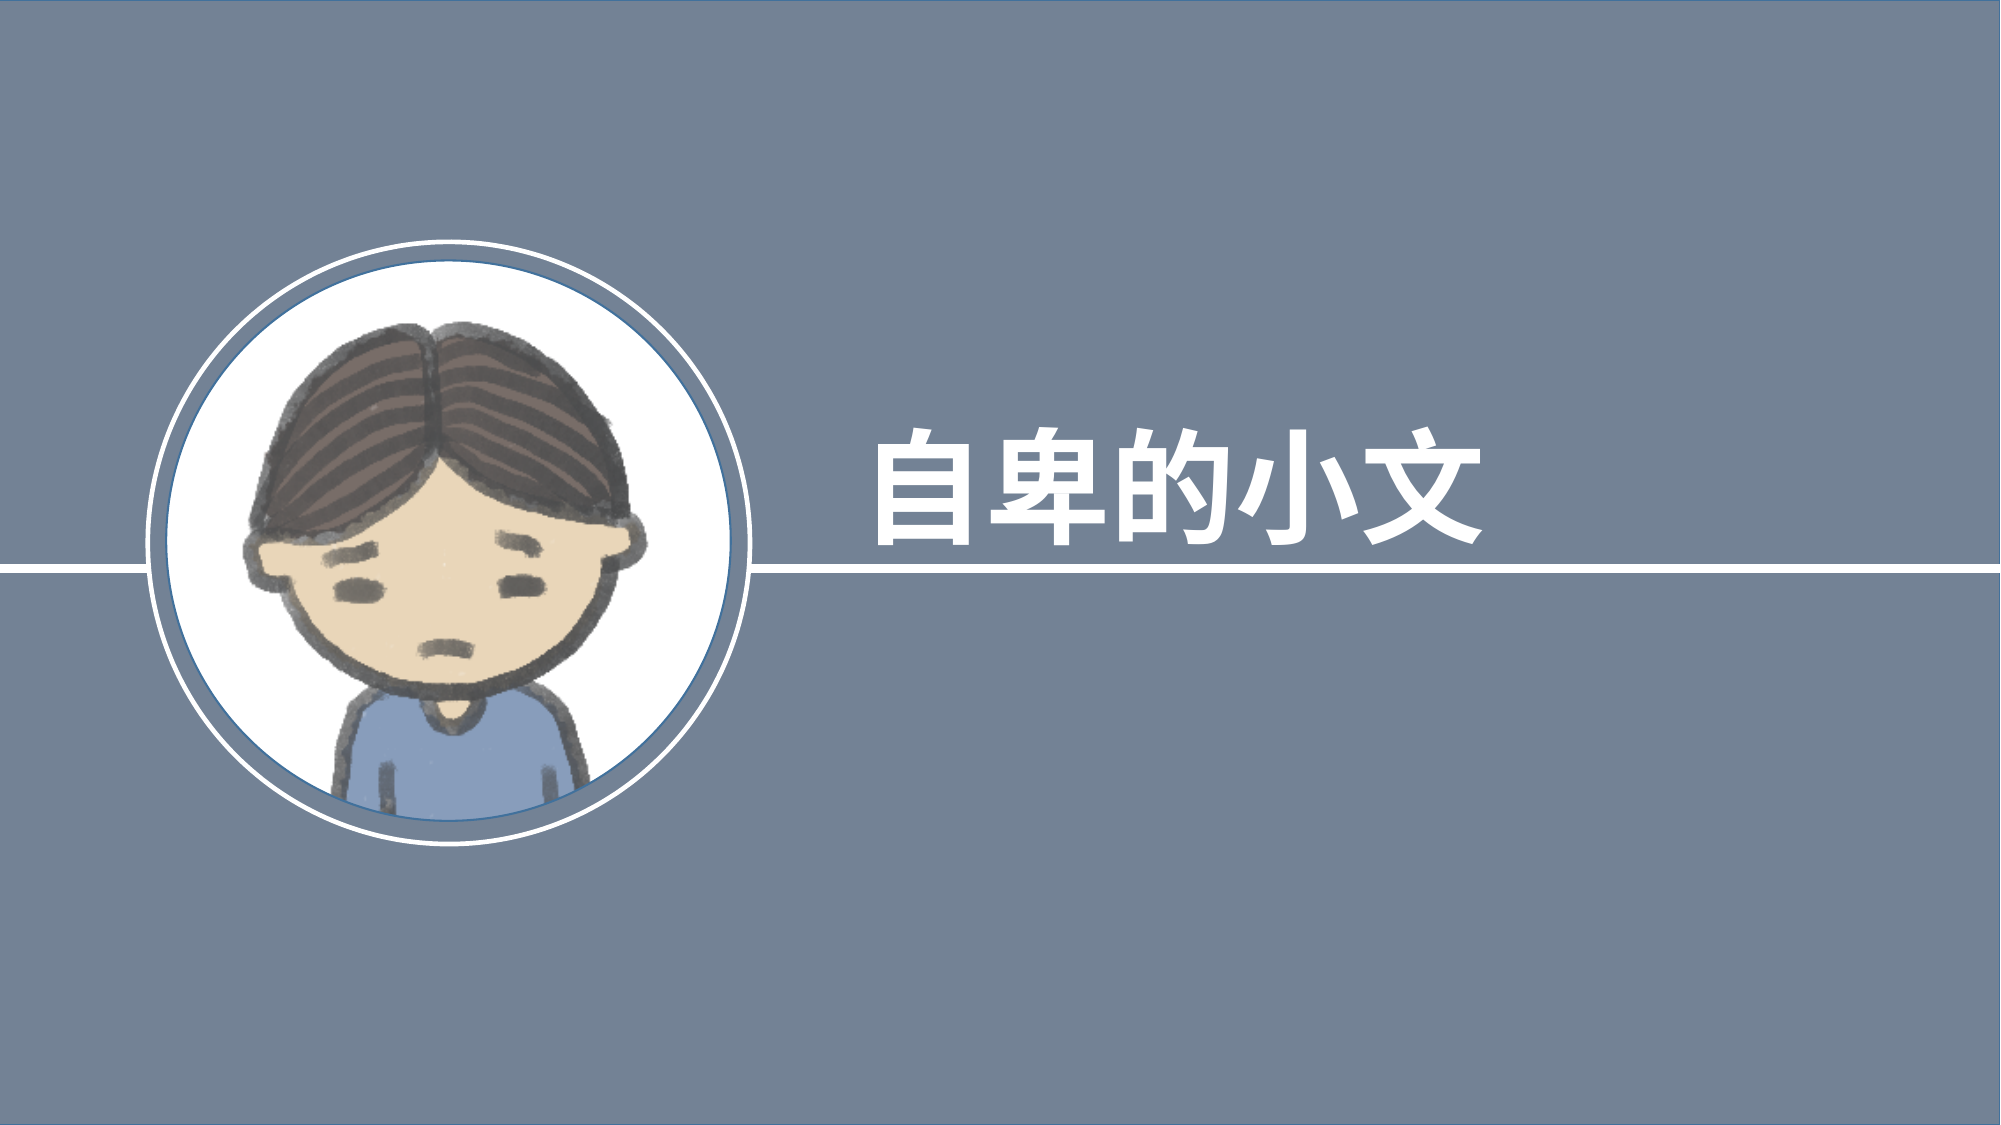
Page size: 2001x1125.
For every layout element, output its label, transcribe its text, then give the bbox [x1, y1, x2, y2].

text_box [0, 0, 2000, 564]
text_box [151, 245, 747, 841]
picture [167, 261, 713, 820]
text_box 自卑的小文 [845, 401, 1520, 569]
text_box [0, 573, 2000, 1125]
